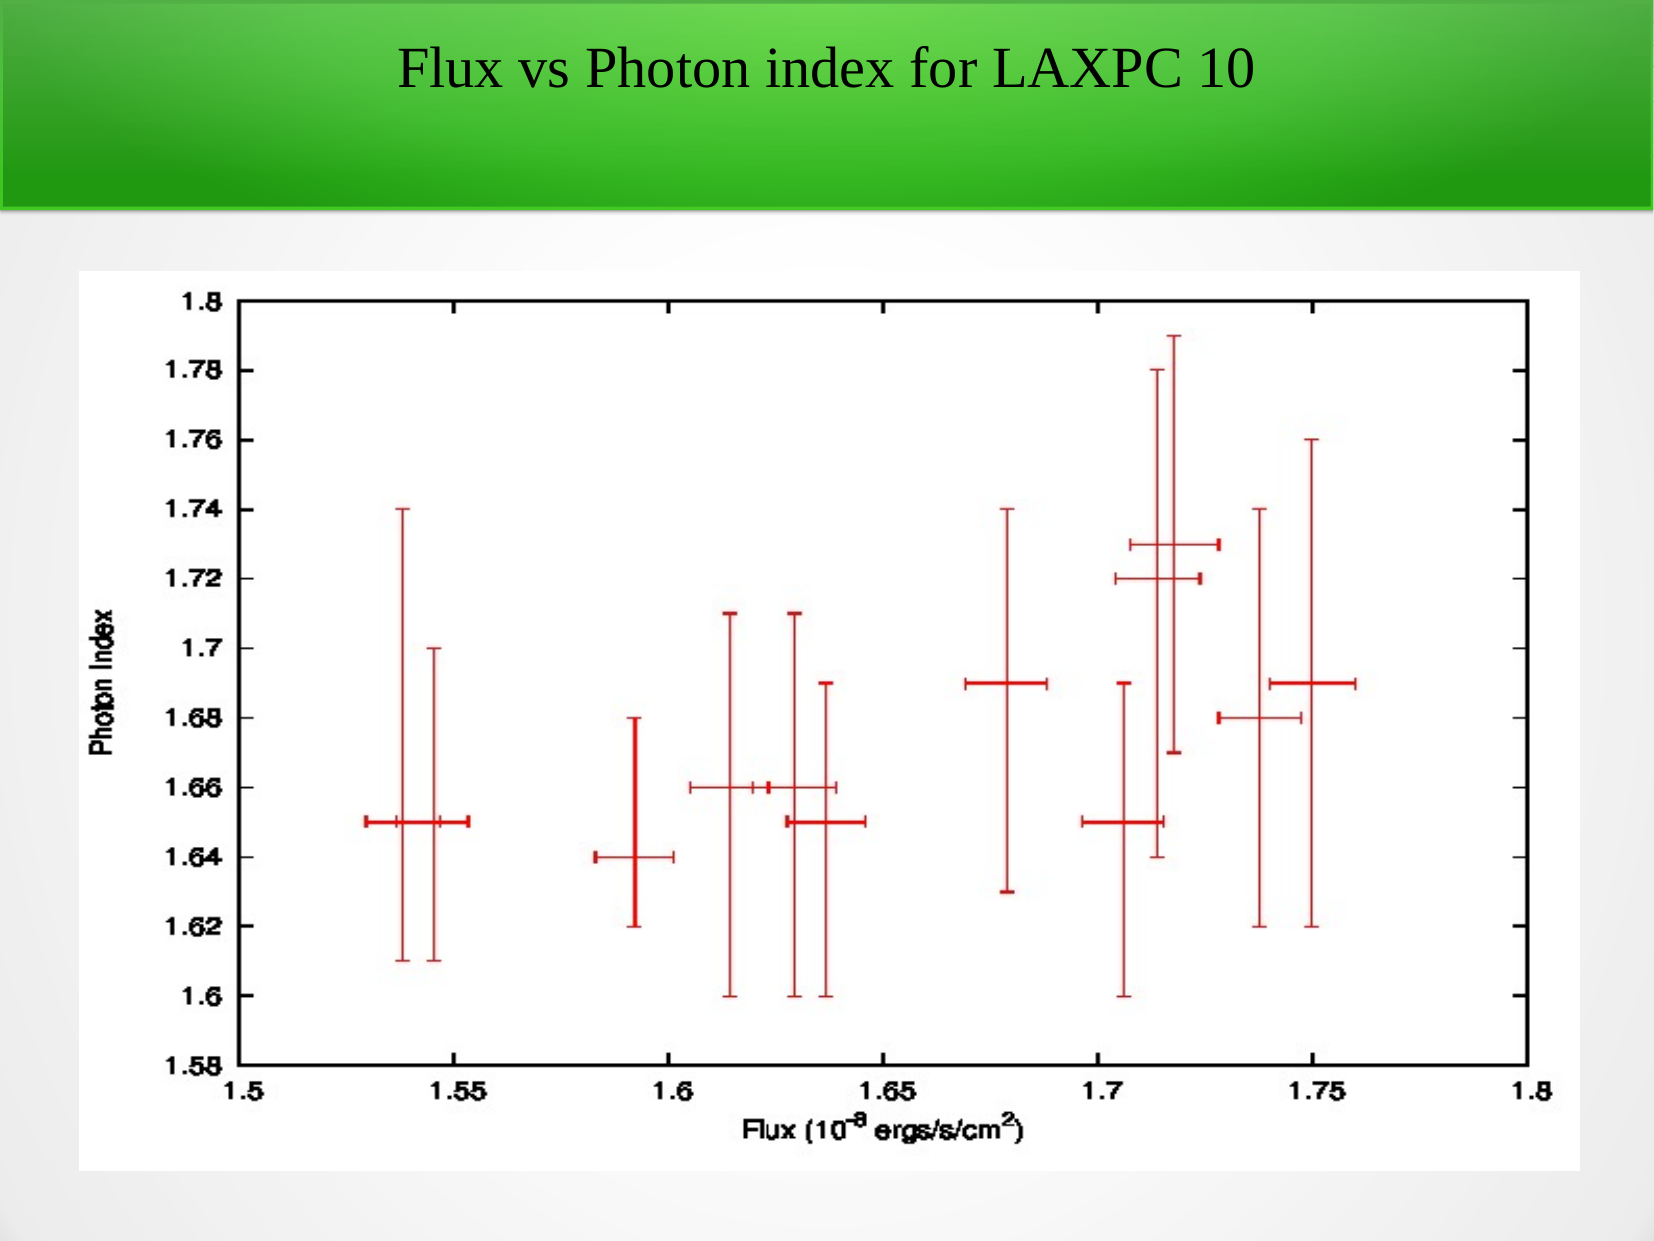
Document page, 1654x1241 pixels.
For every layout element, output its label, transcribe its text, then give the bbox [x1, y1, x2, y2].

picture [79, 271, 1580, 1172]
text_box Flux vs Photon index for LAXPC 10 [59, 34, 1595, 100]
